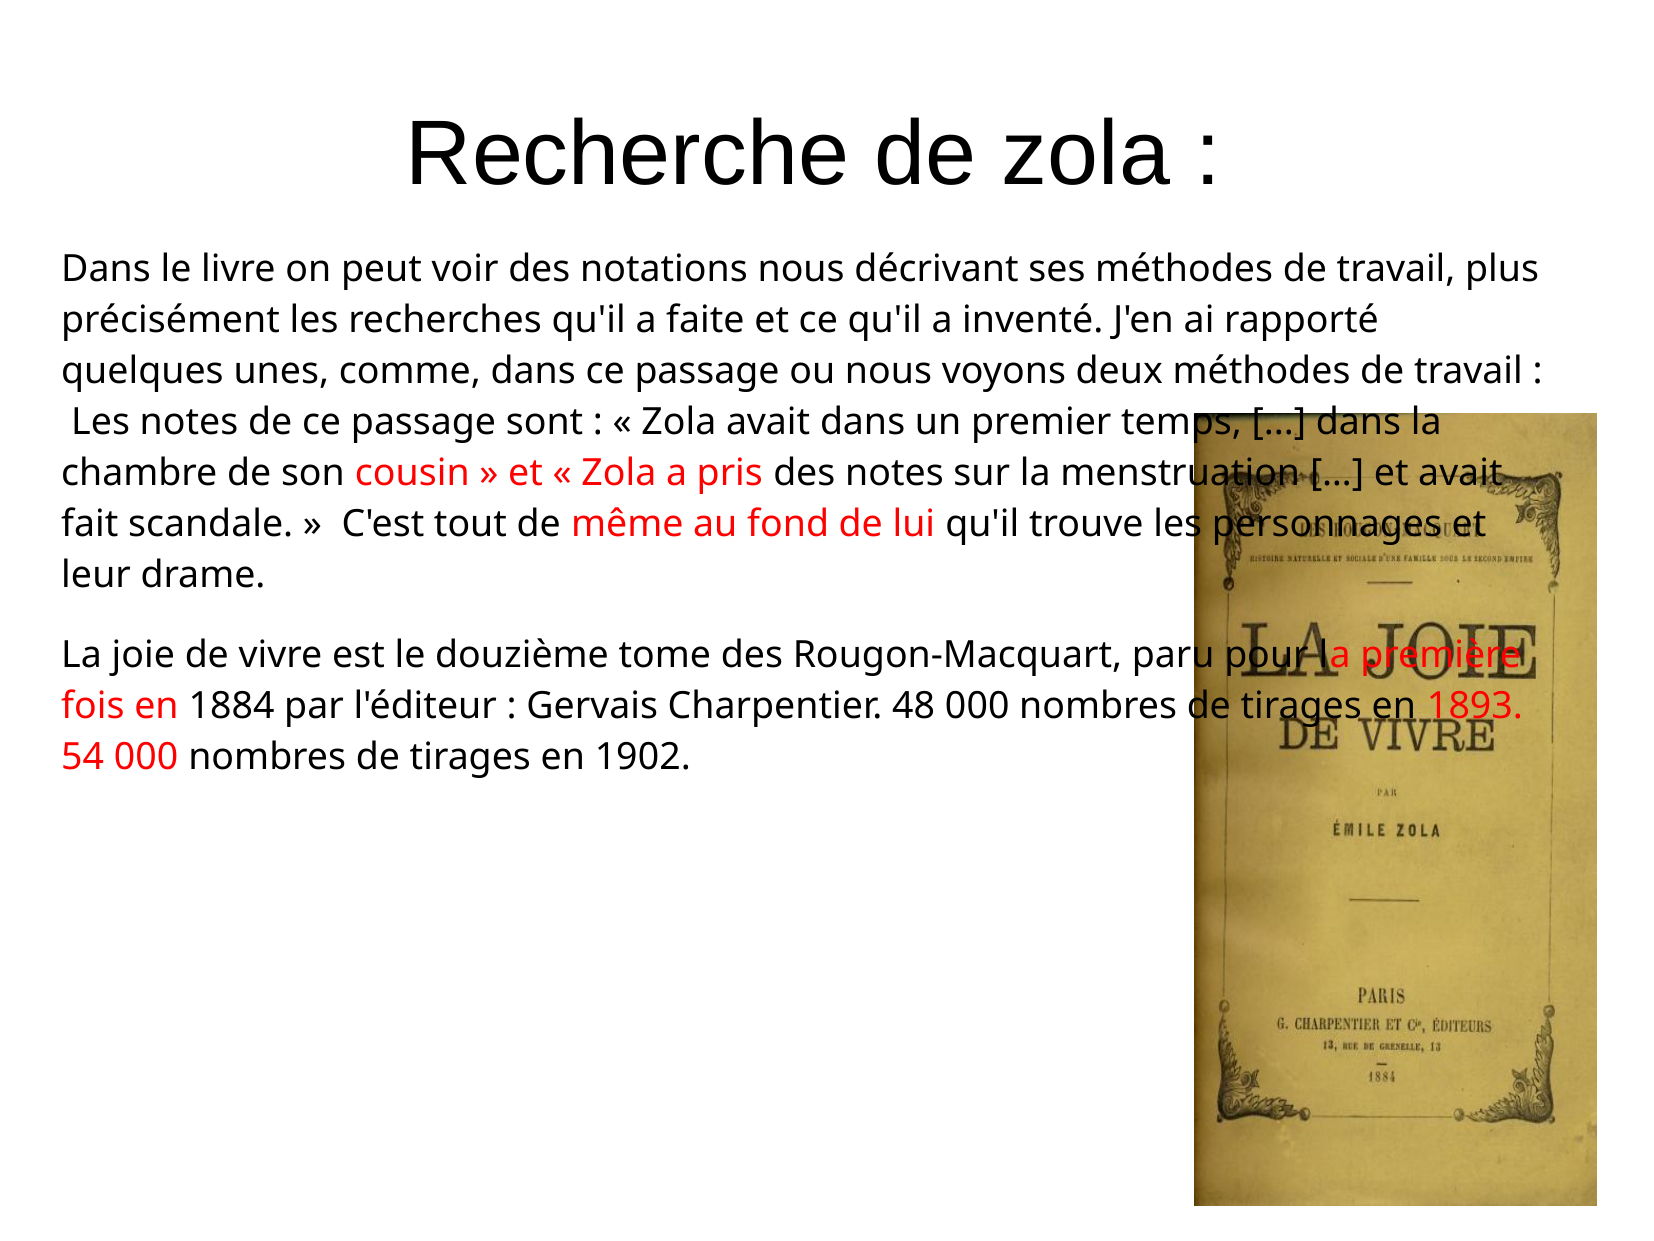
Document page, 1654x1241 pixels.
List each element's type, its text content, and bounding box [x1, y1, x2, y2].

list Dans le livre on peut voir des notations nous décrivant ses méthodes de travail, plus précisément les recherches qu'il a faite et ce qu'il a inventé. J'en ai rapporté quelques unes, comme, dans ce passage ou nous voyons deux méthodes de travail : Les notes de ce passage sont : « Zola avait dans un premier temps, [...] dans la chambre de son cousin » et « Zola a pris des notes sur la menstruation […] et avait fait scandale. » C'est tout de même au fond de lui qu'il trouve les personnages et leur drame. La joie de vivre est le douzième tome des Rougon-Macquart, paru pour la première fois en 1884 par l'éditeur : Gervais Charpentier. 48 000 nombres de tirages en 1893. 54 000 nombres de tirages en 1902. [61, 241, 1550, 1060]
picture [1194, 413, 1597, 1206]
title Recherche de zola : [82, 49, 1571, 257]
